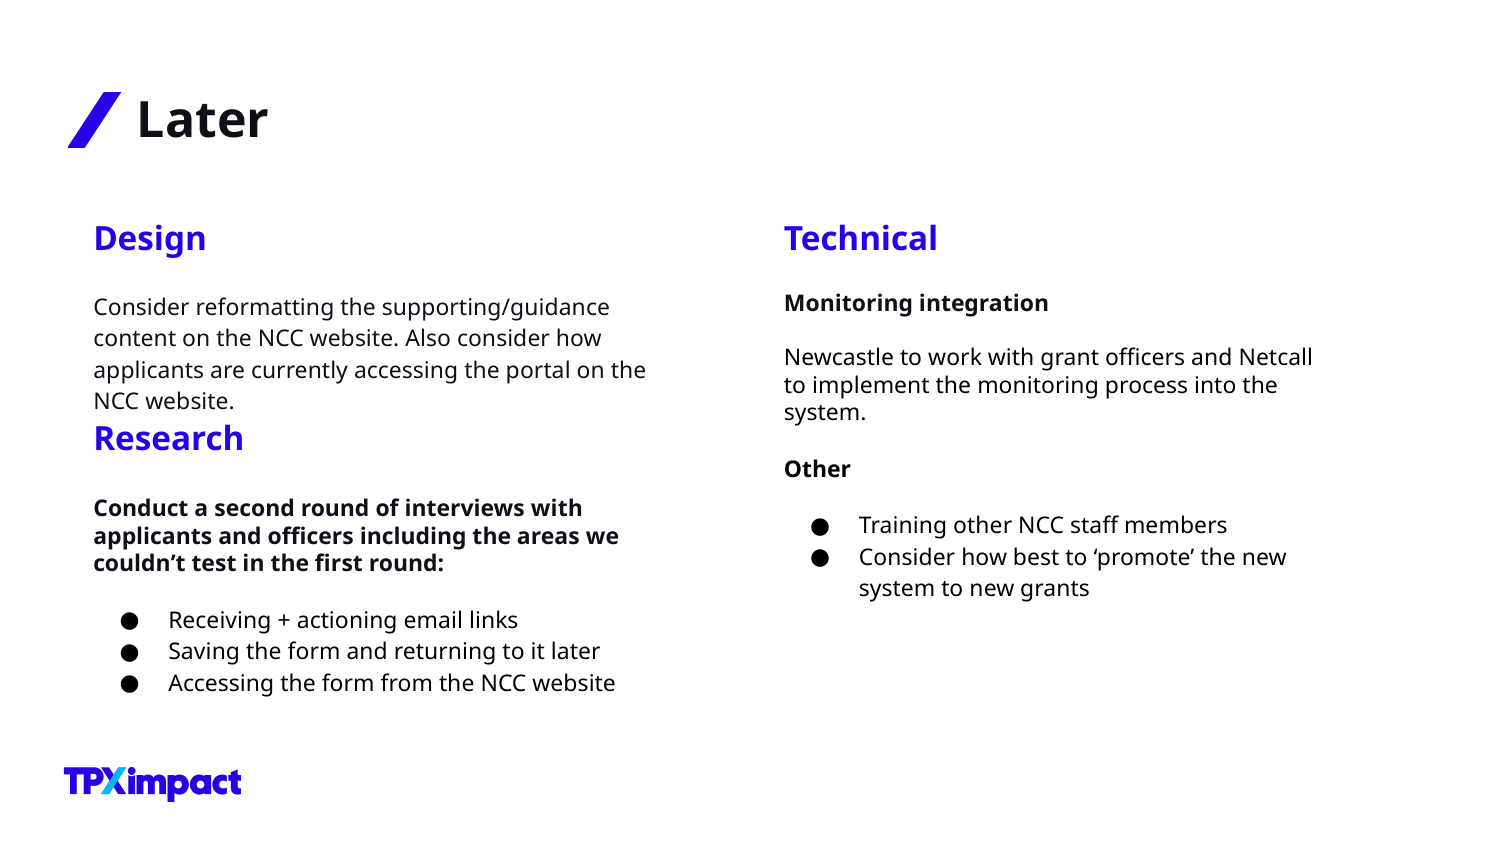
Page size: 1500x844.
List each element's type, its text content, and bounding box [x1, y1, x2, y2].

picture [67, 92, 121, 148]
picture [63, 767, 241, 802]
text_box Monitoring integration Newcastle to work with grant officers and Netcall to implement the monitoring process into the system. Other Training other NCC staff members Consider how best to ‘promote’ the new system to new grants [768, 273, 1349, 667]
text_box Consider reformatting the supporting/guidance content on the NCC website. Also consider how applicants are currently accessing the portal on the NCC website. [78, 273, 702, 480]
title Technical [769, 202, 990, 273]
text_box Conduct a second round of interviews with applicants and officers including the areas we couldn’t test in the first round: Receiving + actioning email links Saving the form and returning to it later Accessing the form from the NCC website [78, 480, 638, 761]
title Later [121, 72, 492, 167]
title Design [78, 202, 299, 273]
